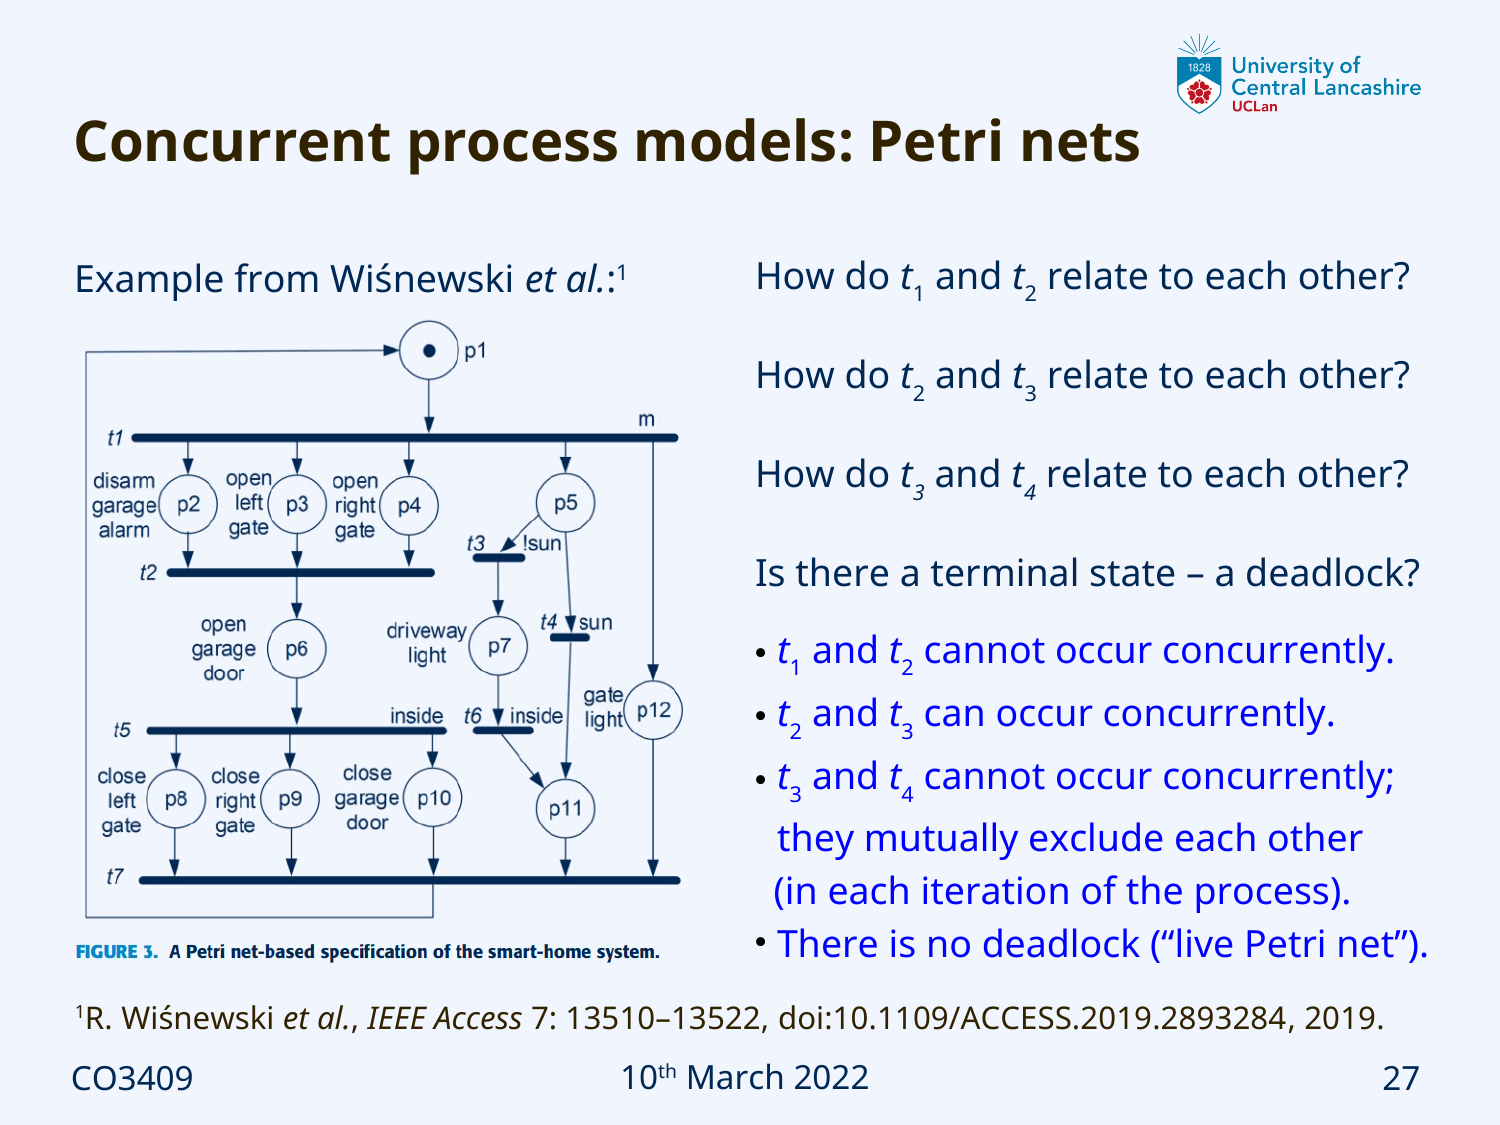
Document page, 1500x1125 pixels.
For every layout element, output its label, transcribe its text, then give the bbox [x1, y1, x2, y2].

text_box Example from Wiśnewski et al.:1 [59, 240, 1435, 308]
title Concurrent process models: Petri nets [58, 93, 1475, 186]
text_box t1 and t2 cannot occur concurrently. t2 and t3 can occur concurrently. t3 and t4 cannot occur concurrently; they mutually exclude each other (in each iteration of the process). There is no deadlock (“live Petri net”). [739, 609, 1448, 972]
picture [1177, 34, 1421, 93]
text_box How do t1 and t2 relate to each other? How do t2 and t3 relate to each other? How do t3 and t4 relate to each other? Is there a terminal state – a deadlock? [740, 244, 1443, 602]
text_box 1R. Wiśnewski et al., IEEE Access 7: 13510–13522, doi:10.1109/ACCESS.2019.2893284, 2019. [60, 983, 1451, 1049]
picture [55, 308, 706, 975]
